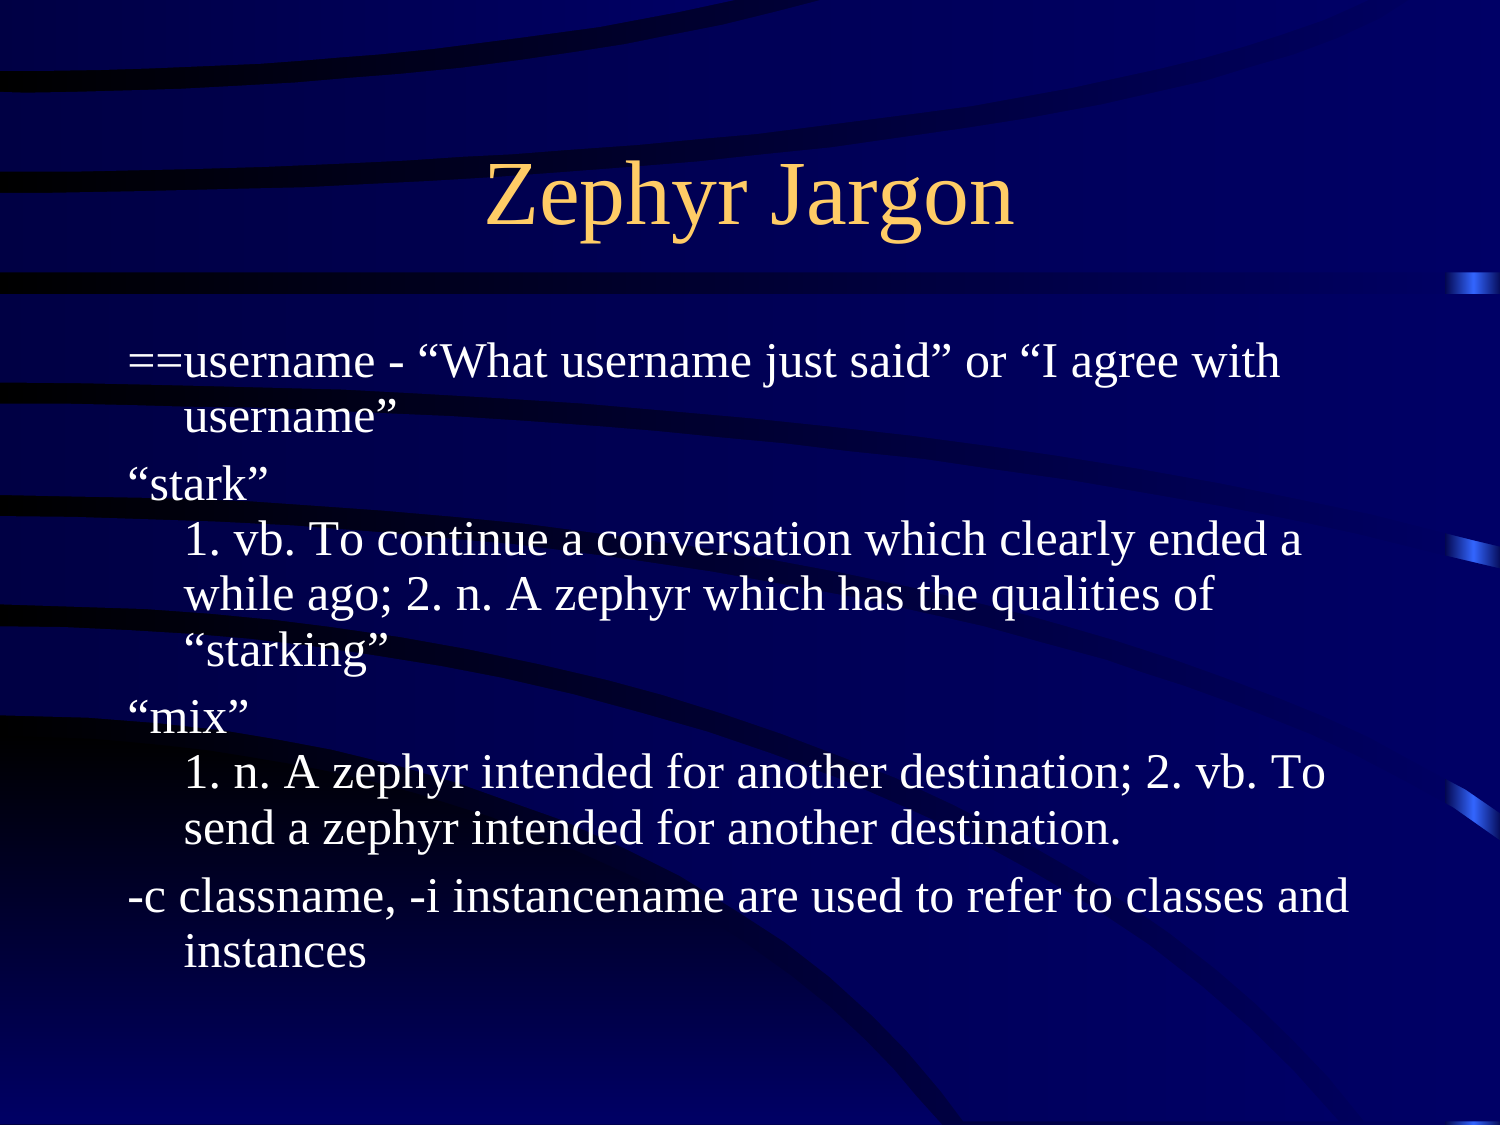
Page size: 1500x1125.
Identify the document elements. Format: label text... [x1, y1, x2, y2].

list ==username - “What username just said” or “I agree with username” “stark” 1. vb. To continue a conversation which clearly ended a while ago; 2. n. A zephyr which has the qualities of “starking” “mix” 1. n. A zephyr intended for another destination; 2. vb. To send a zephyr intended for another destination. -c classname, -i instancename are used to refer to classes and instances [112, 324, 1388, 1001]
title Zephyr Jargon [112, 99, 1388, 288]
